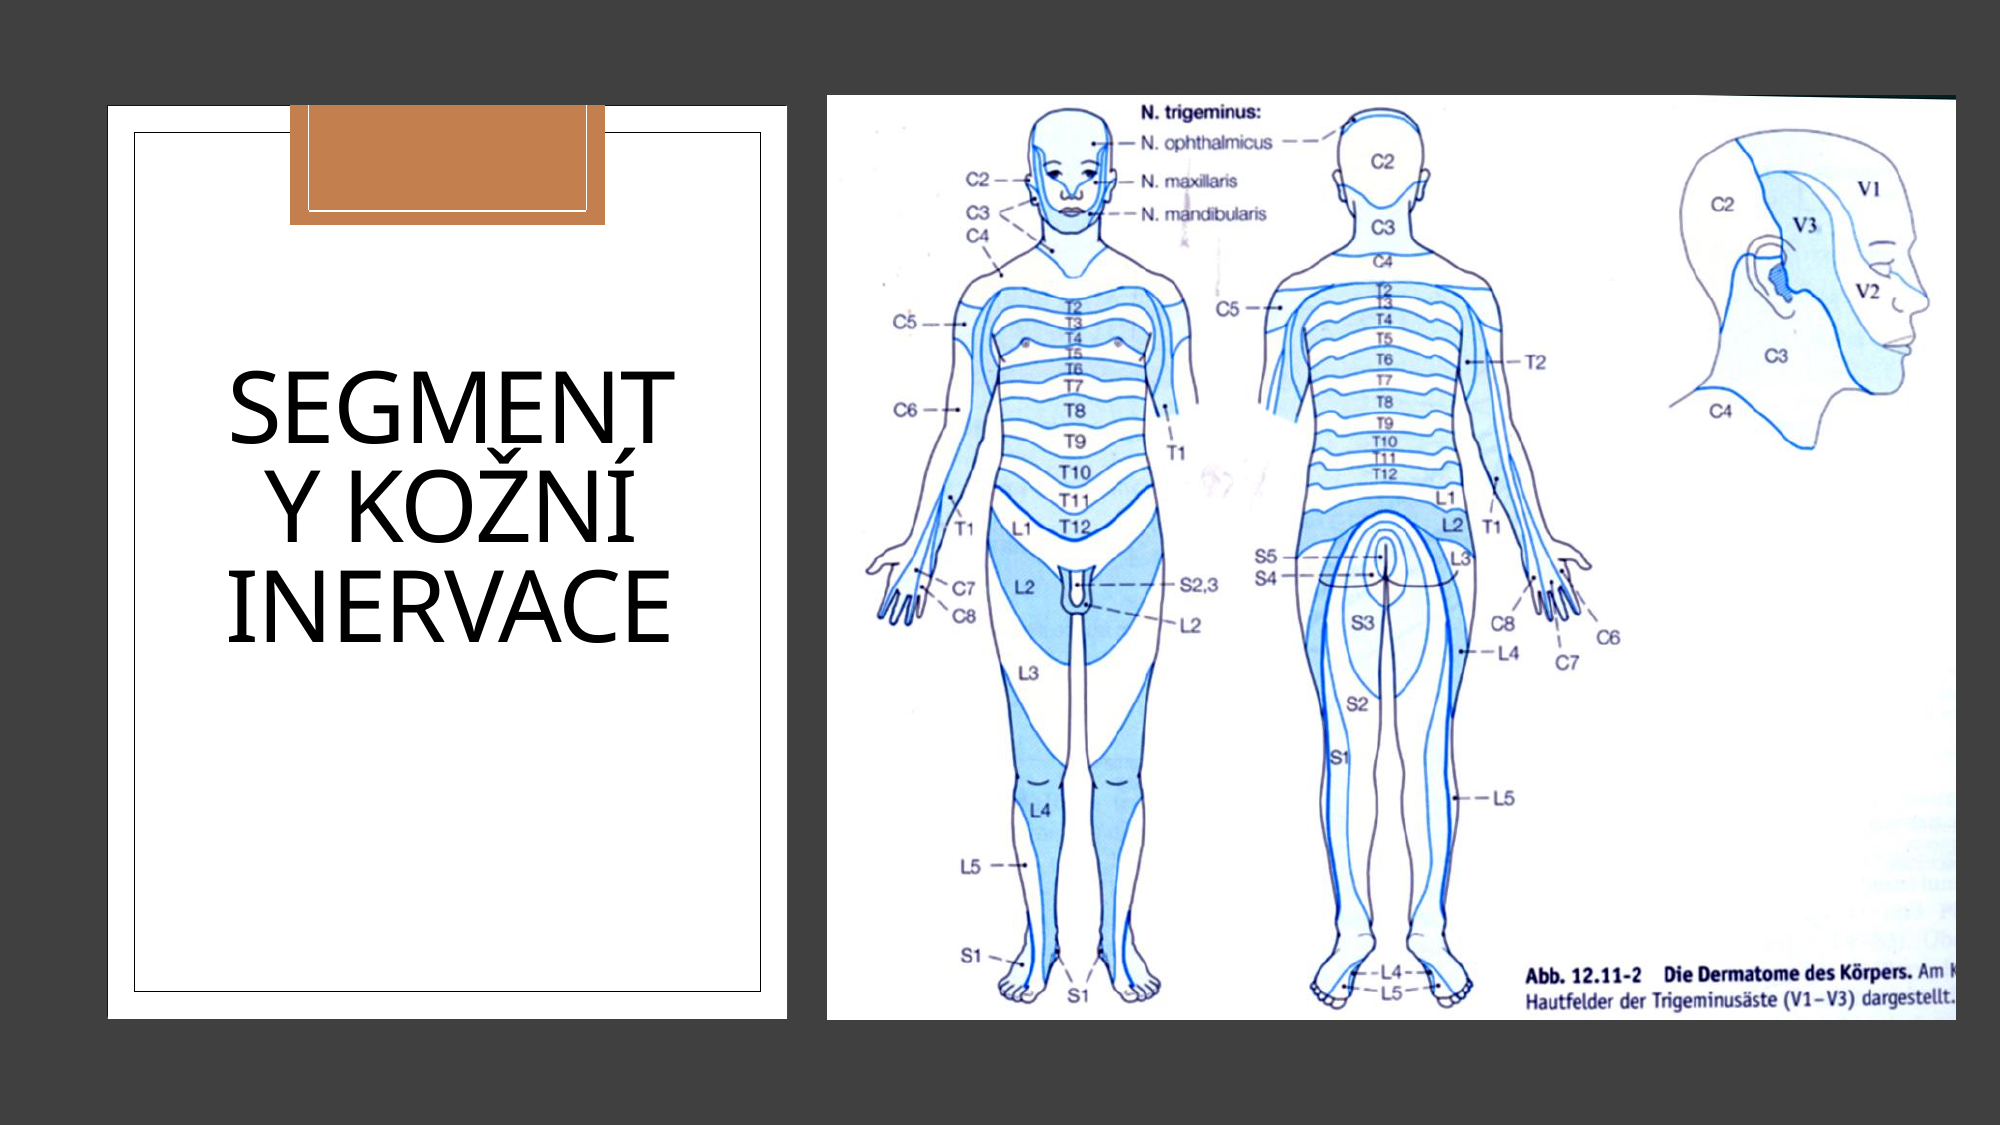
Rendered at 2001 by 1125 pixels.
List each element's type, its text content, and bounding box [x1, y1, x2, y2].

title SEGMENTY KOŽNÍ INERVACE [206, 255, 695, 771]
picture [827, 95, 1956, 1020]
text_box [0, 0, 2000, 1125]
